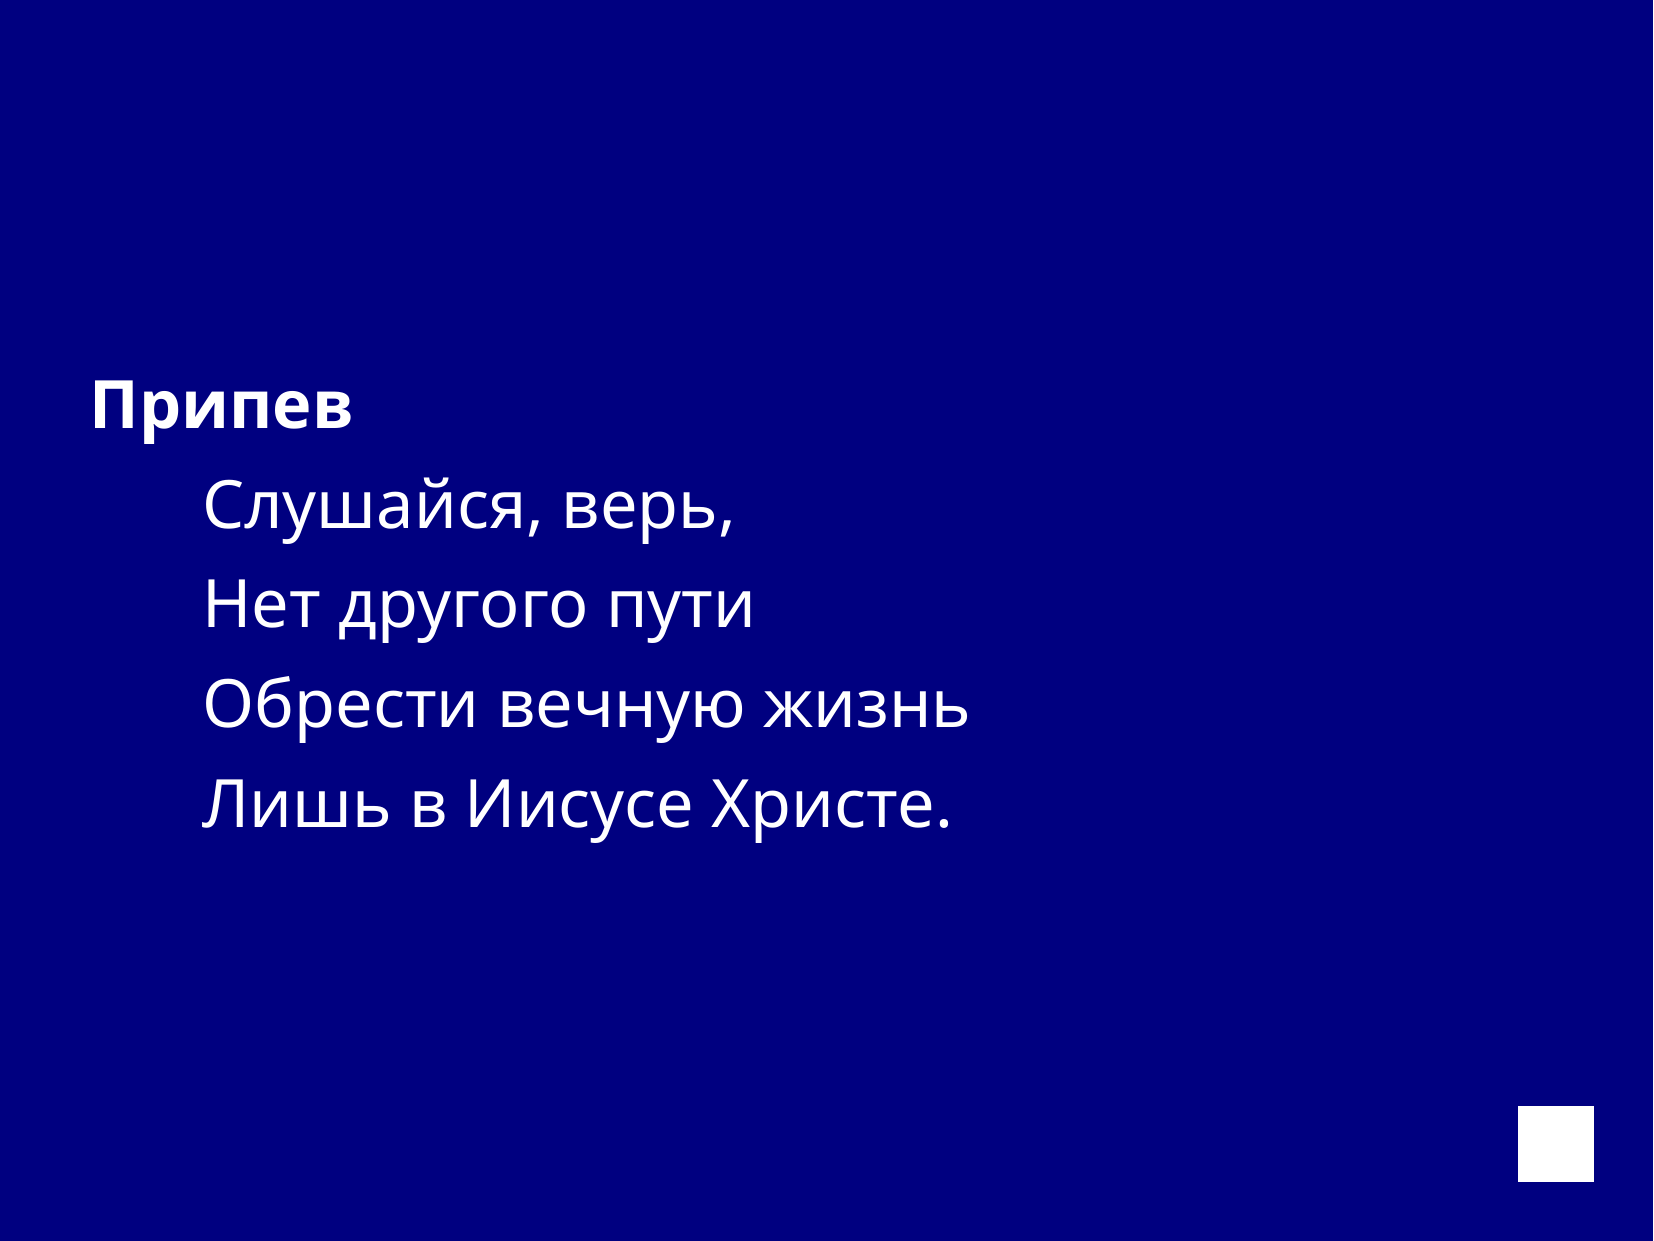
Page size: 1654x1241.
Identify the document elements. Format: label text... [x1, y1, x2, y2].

text_box [1518, 1106, 1594, 1182]
text_box Припев Слушайся, верь, Нет другого пути Обрести вечную жизнь Лишь в Иисусе Христе. [75, 150, 1576, 1163]
